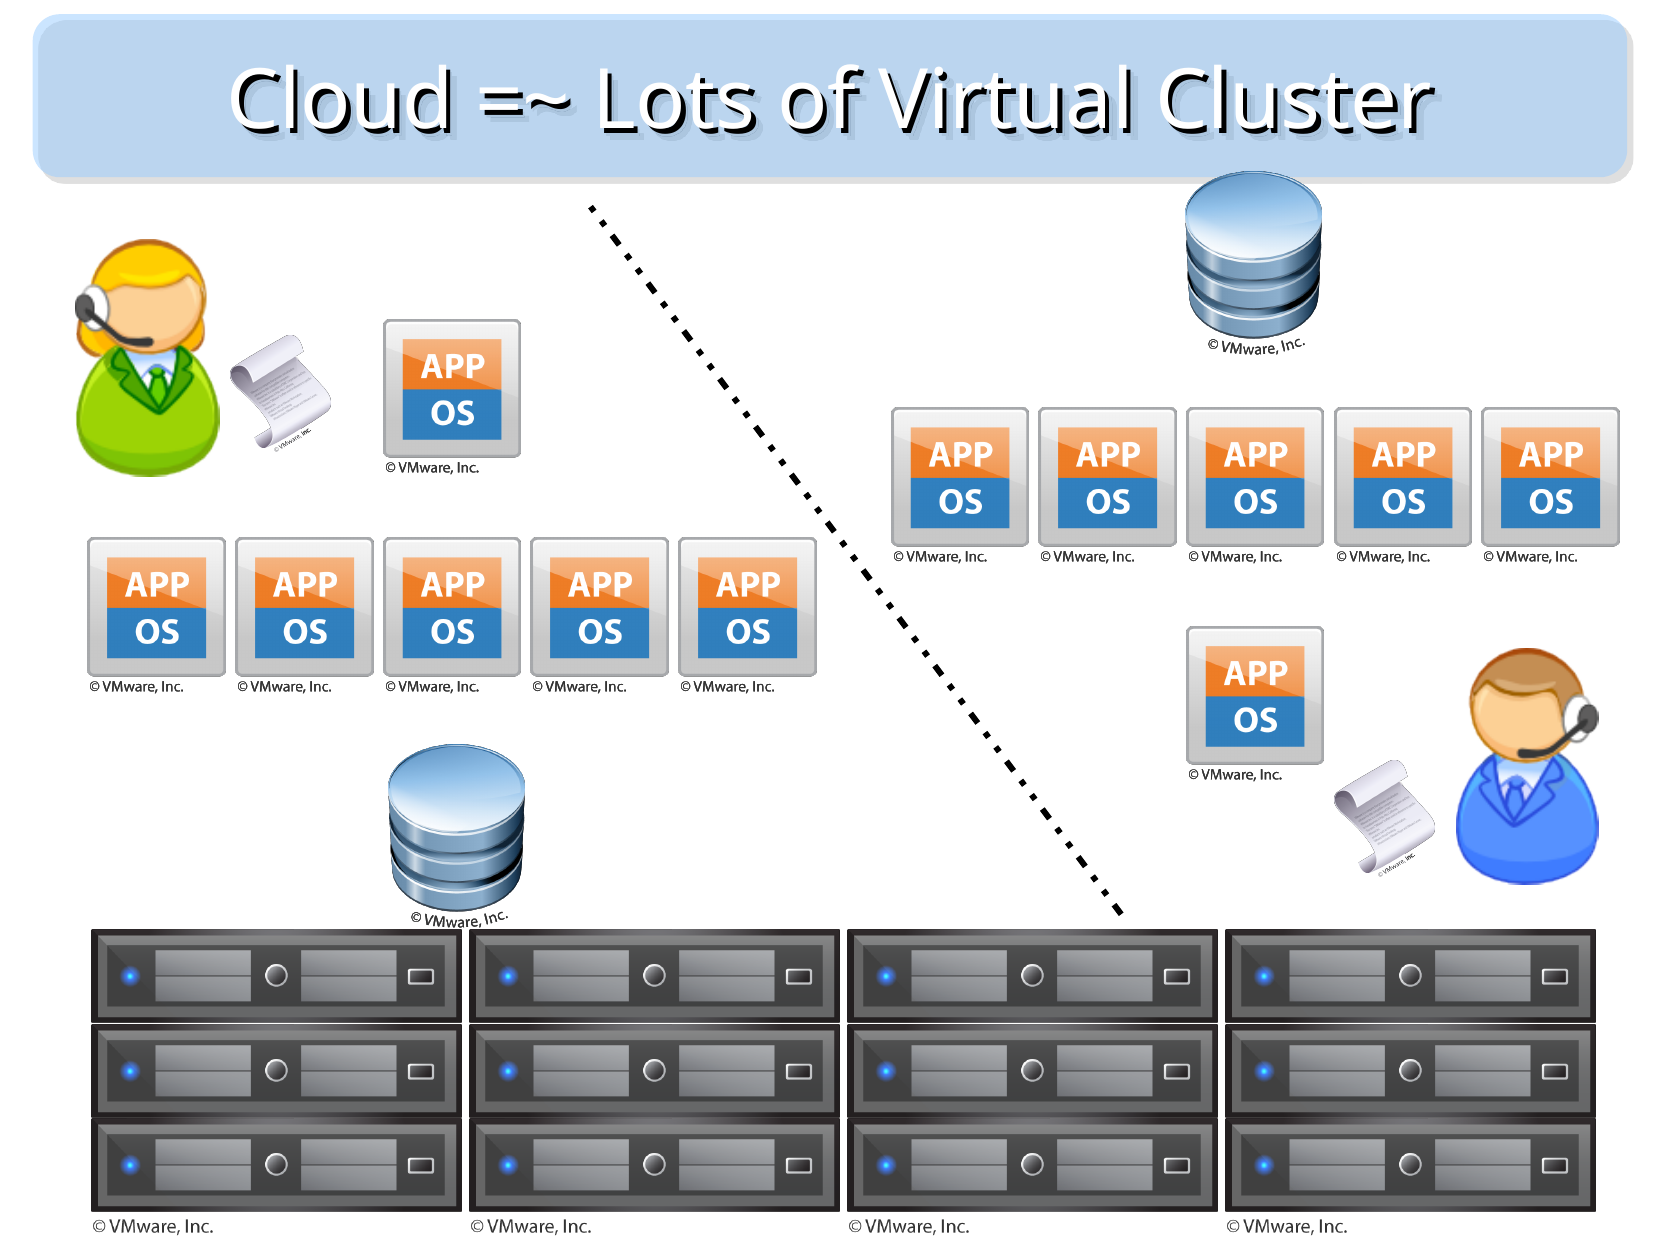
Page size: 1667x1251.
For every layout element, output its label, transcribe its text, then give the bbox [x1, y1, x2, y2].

text_box Cloud =~ Lots of Virtual Cluster [32, 14, 1628, 178]
picture [75, 239, 220, 477]
picture [1334, 407, 1472, 565]
picture [230, 335, 331, 454]
picture [235, 537, 374, 695]
picture [1334, 760, 1435, 879]
picture [847, 929, 1218, 1237]
picture [383, 537, 521, 695]
picture [91, 744, 840, 1237]
picture [891, 407, 1029, 565]
picture [1481, 407, 1620, 565]
picture [1456, 648, 1599, 885]
picture [1185, 171, 1322, 359]
picture [530, 537, 669, 695]
picture [678, 537, 817, 695]
picture [1186, 407, 1324, 565]
picture [1186, 626, 1324, 783]
picture [1225, 929, 1596, 1237]
picture [87, 537, 226, 695]
picture [383, 319, 521, 476]
picture [1038, 407, 1177, 565]
